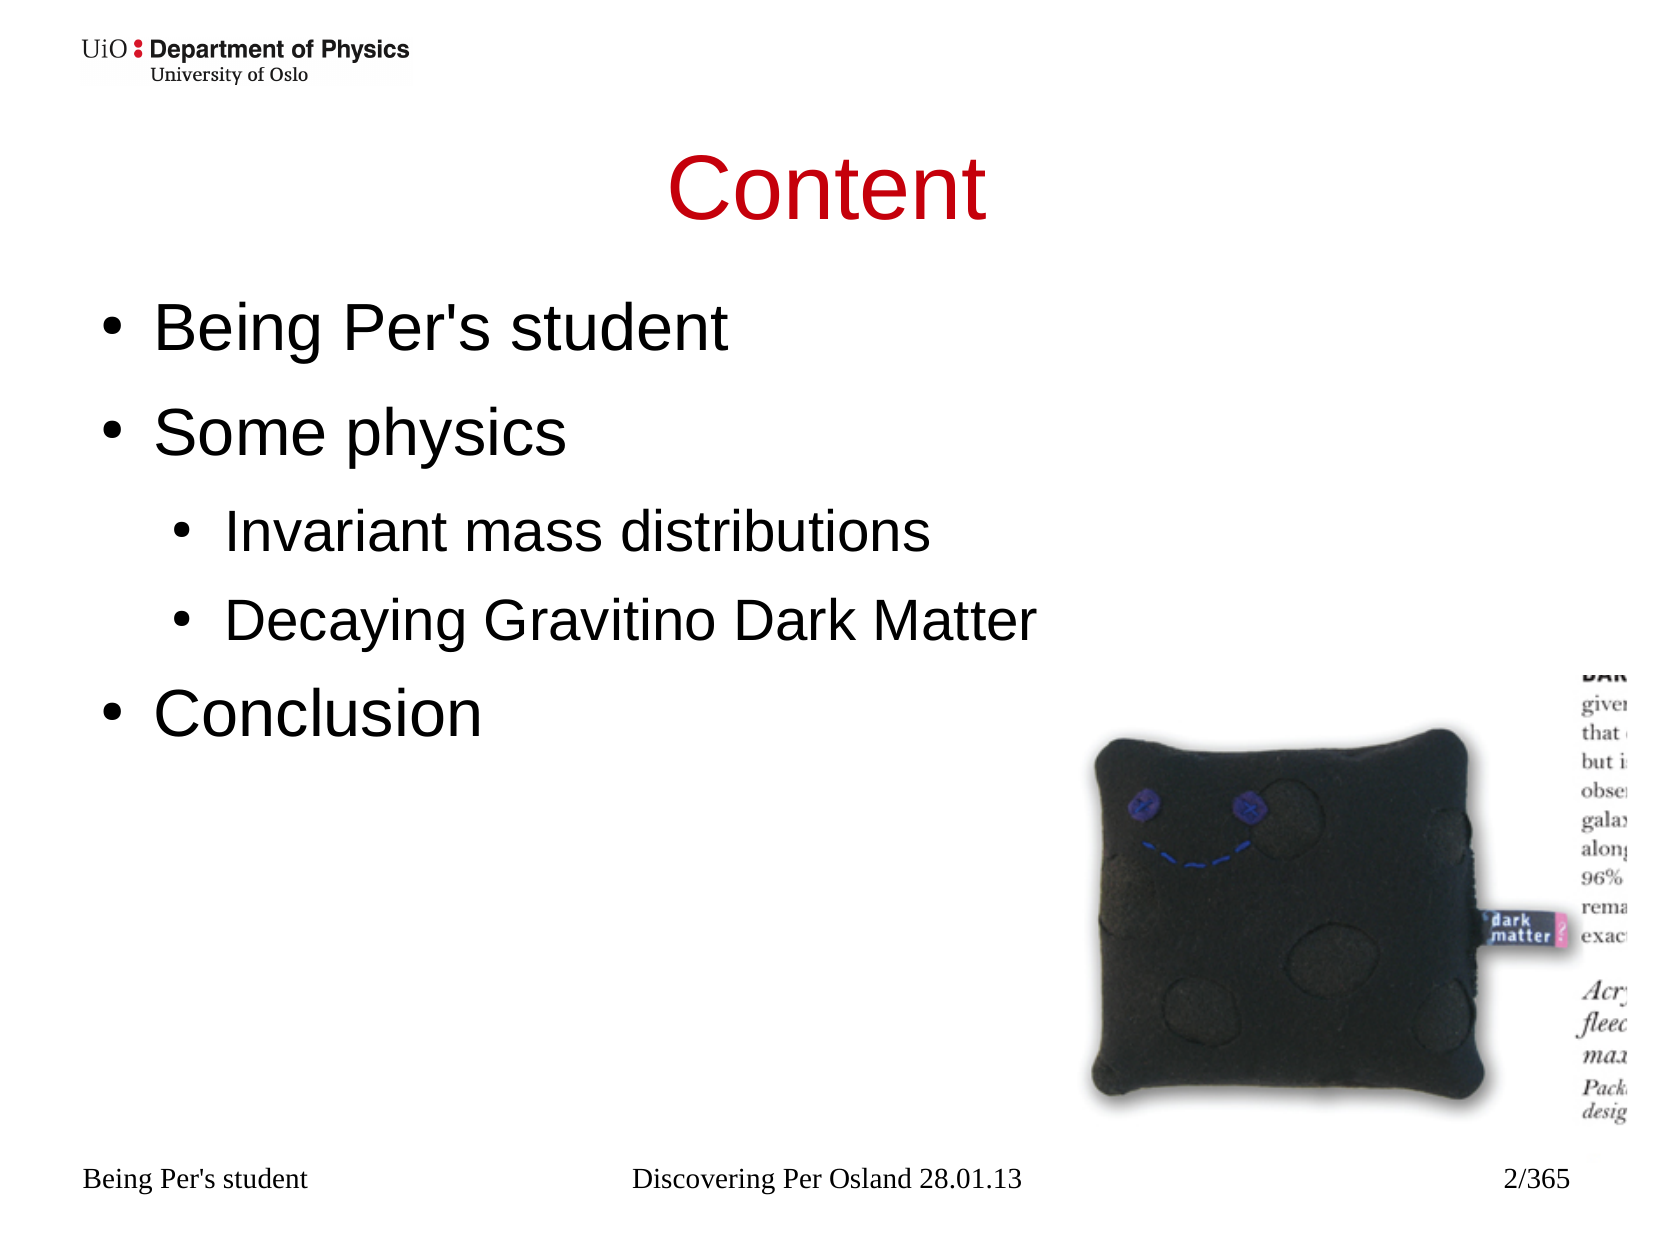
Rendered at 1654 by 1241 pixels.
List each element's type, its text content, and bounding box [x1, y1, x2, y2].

title Content [82, 84, 1571, 290]
picture [1061, 675, 1628, 1163]
list Being Per's student Some physics Invariant mass distributions Decaying Gravitino Dark Matter Conclusion [82, 290, 1576, 1094]
picture [80, 37, 413, 86]
